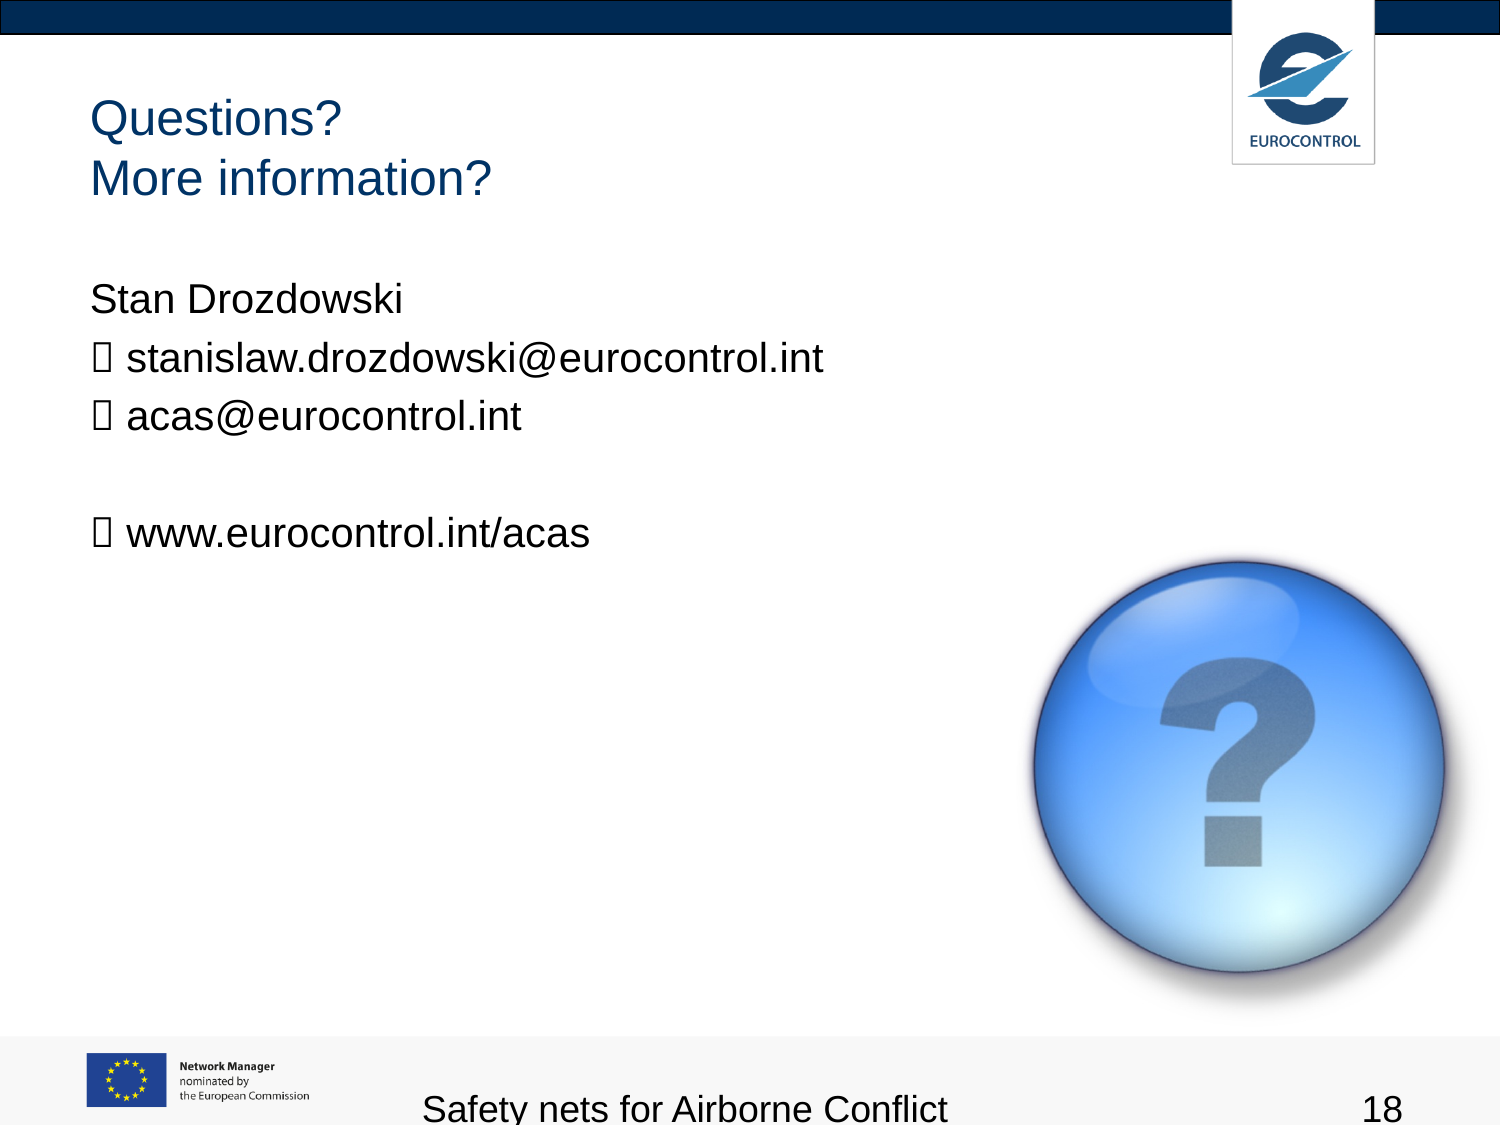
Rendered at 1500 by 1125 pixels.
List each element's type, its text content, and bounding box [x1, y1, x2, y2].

picture [978, 506, 1500, 1028]
list Stan Drozdowski  stanislaw.drozdowski@eurocontrol.int  acas@eurocontrol.int  www.eurocontrol.int/acas [75, 264, 1425, 1004]
slide_number <number> [1346, 1078, 1425, 1123]
footer Safety nets for Airborne Conflict [407, 1078, 1092, 1123]
picture [85, 1051, 310, 1108]
picture [1224, 0, 1382, 172]
title Questions? More information? [75, 78, 1197, 206]
